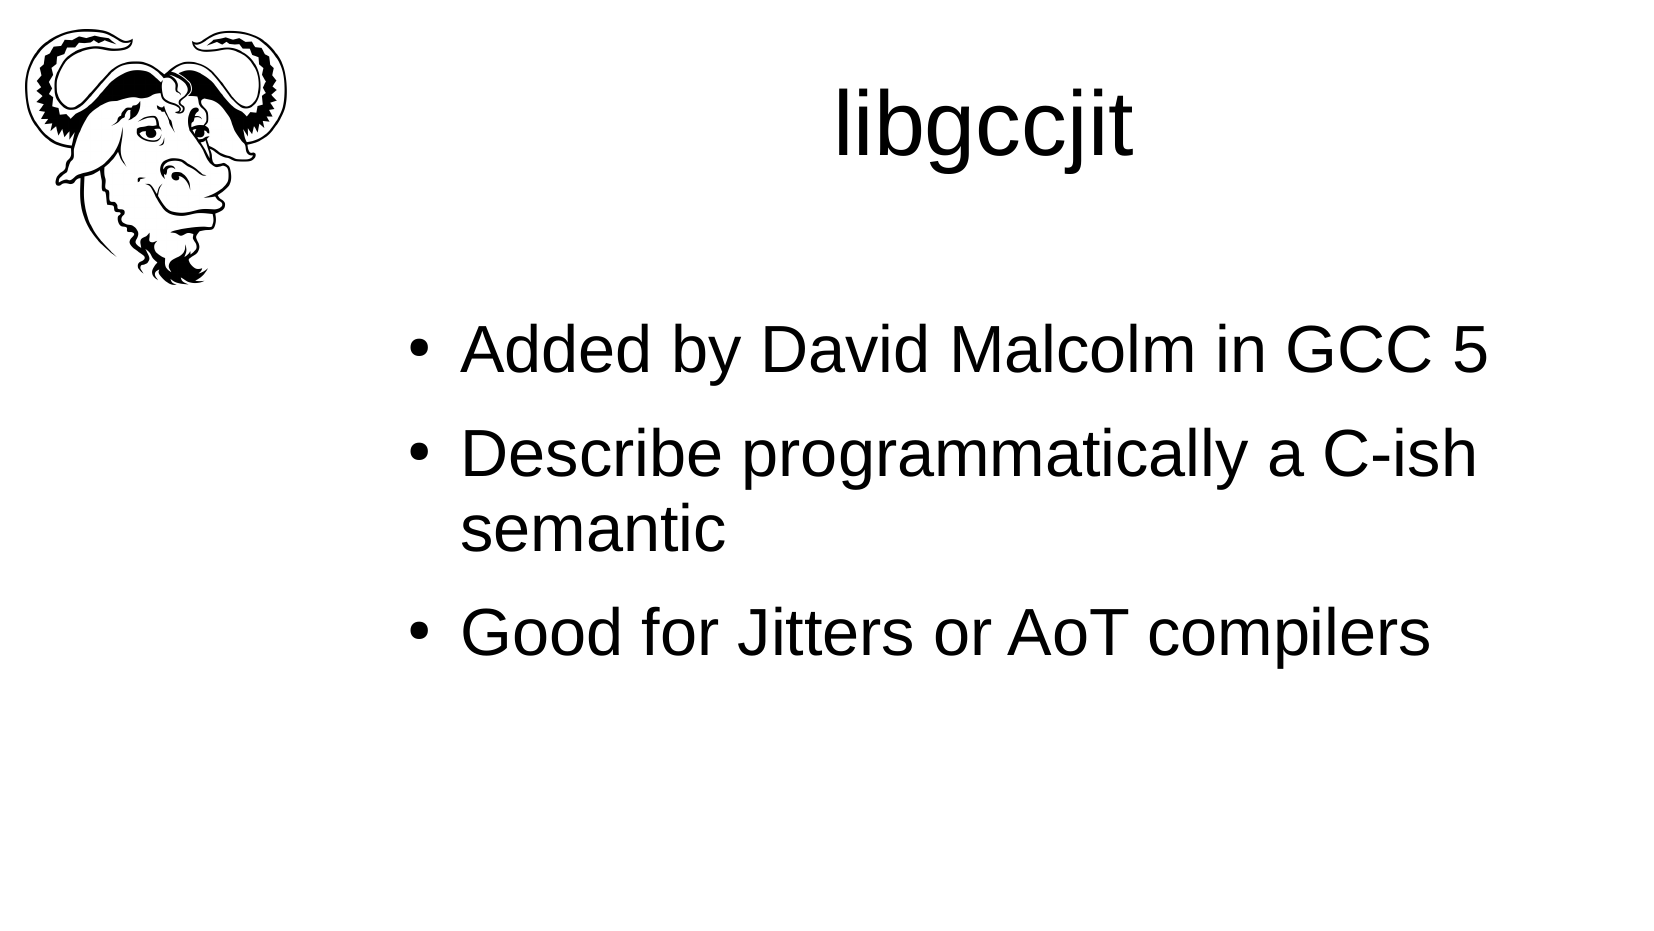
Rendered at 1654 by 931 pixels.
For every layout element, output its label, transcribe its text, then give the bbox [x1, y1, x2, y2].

title libgccjit [438, 37, 1530, 211]
list Added by David Malcolm in GCC 5 Describe programmatically a C-ish semantic Good for Jitters or AoT compilers [389, 311, 1601, 811]
picture [25, 29, 287, 285]
